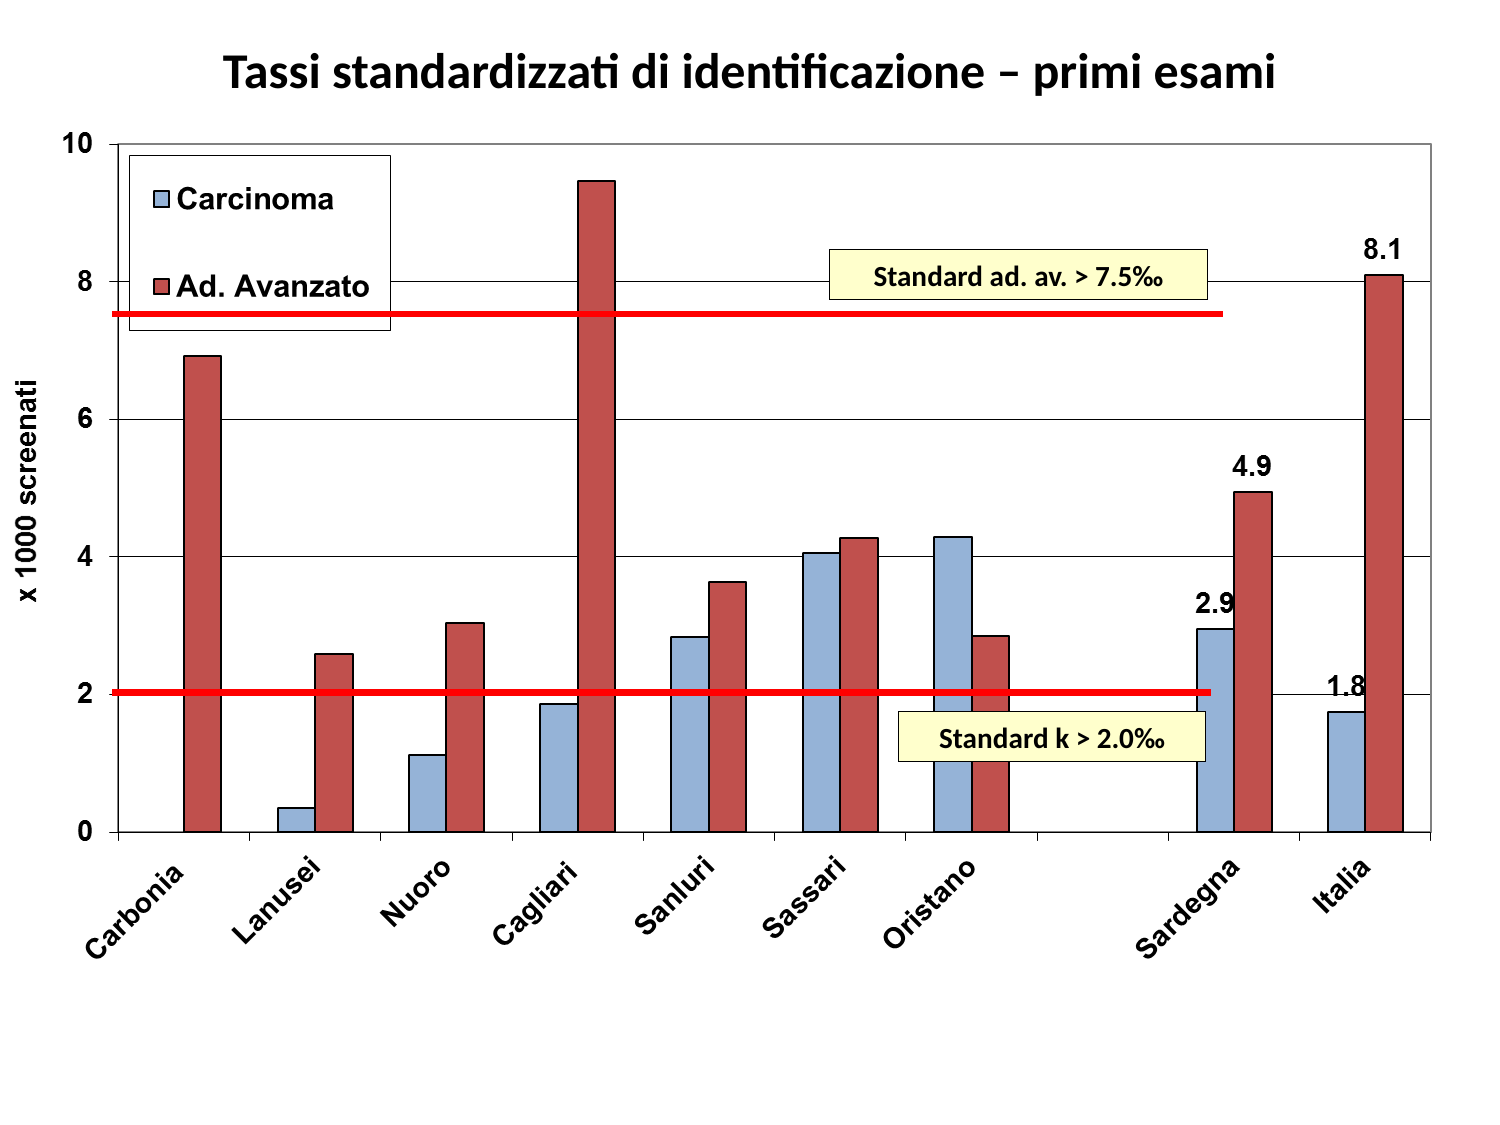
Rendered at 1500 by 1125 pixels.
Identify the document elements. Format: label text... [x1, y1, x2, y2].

text_box Standard k > 2.0‰ [898, 711, 1206, 762]
text_box Standard ad. av. > 7.5‰ [829, 249, 1208, 300]
picture [0, 106, 1500, 1023]
text_box Tassi standardizzati di identificazione – primi esami [0, 30, 1500, 106]
